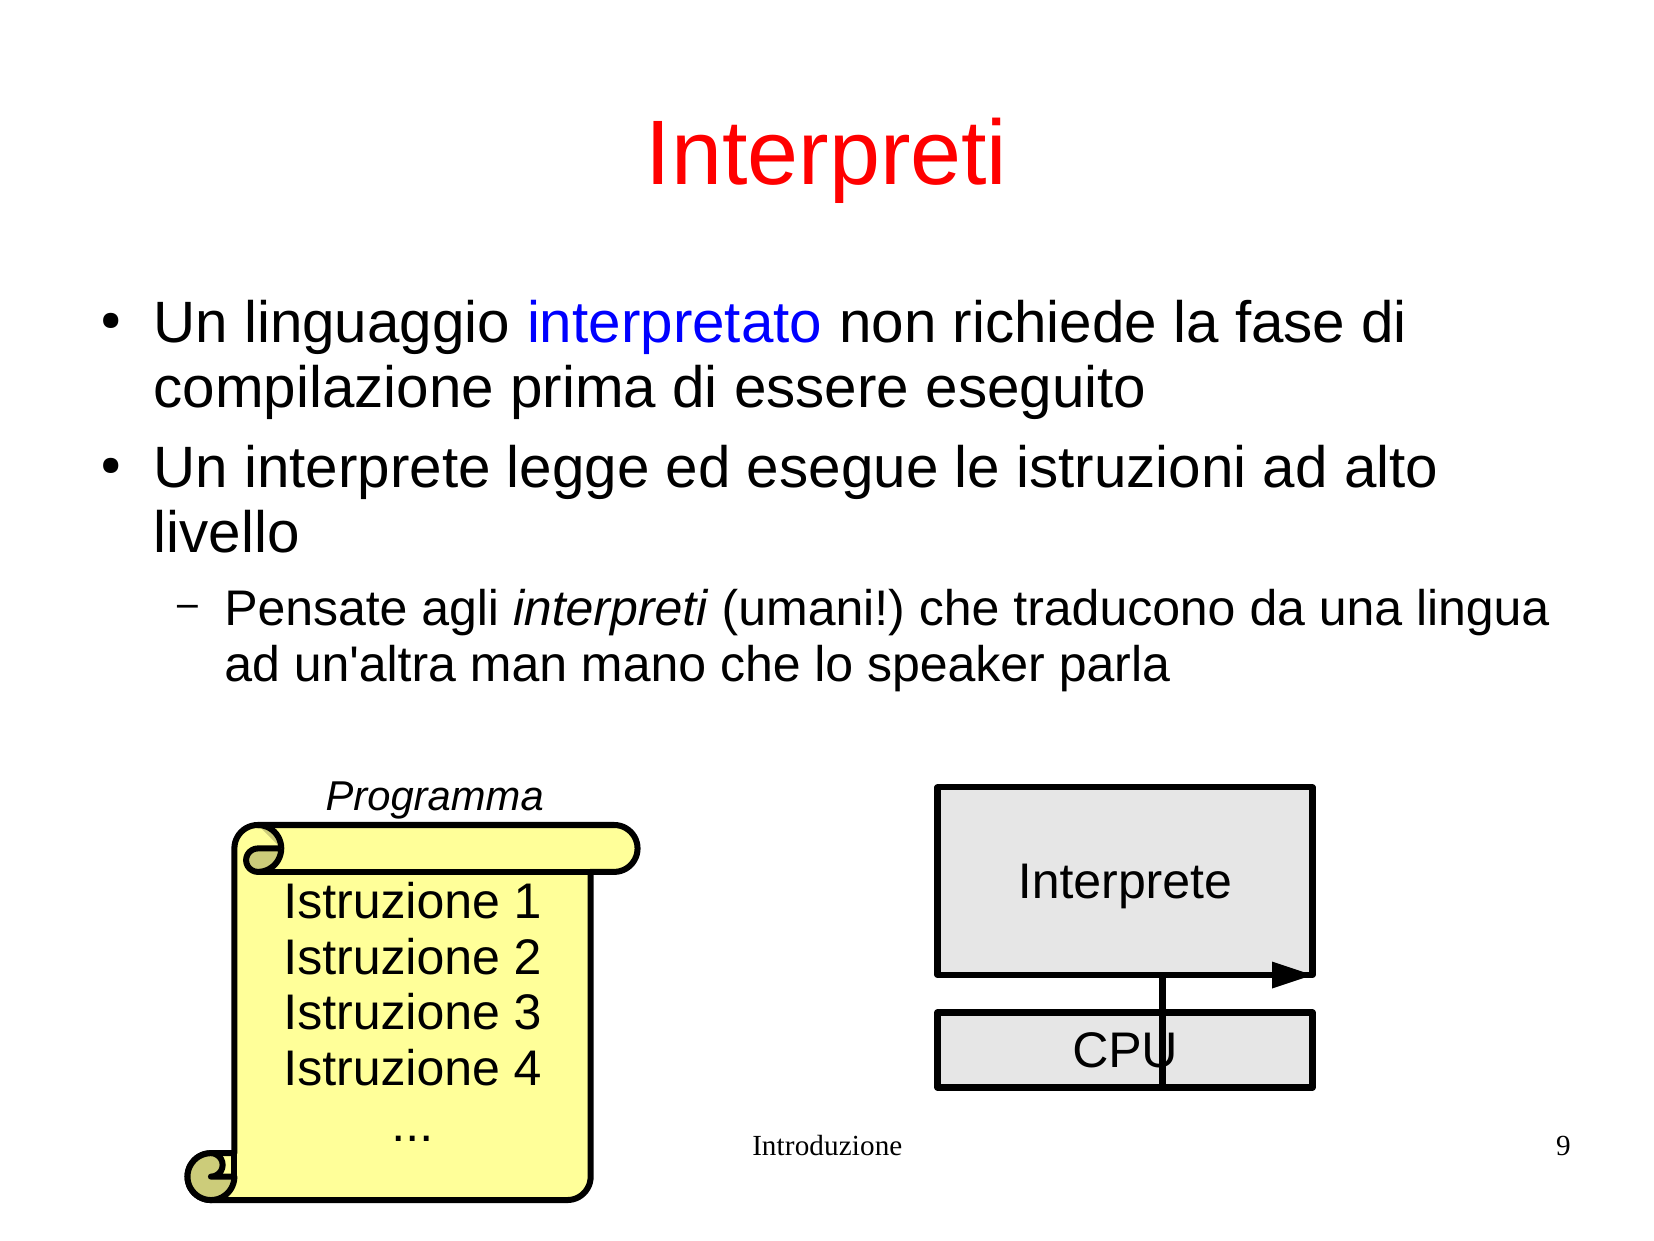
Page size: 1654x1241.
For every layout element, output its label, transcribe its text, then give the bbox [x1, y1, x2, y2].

text_box Programma [325, 772, 545, 820]
text_box Interprete [937, 787, 1313, 975]
title Interpreti [82, 49, 1571, 257]
text_box Istruzione 1 Istruzione 2 Istruzione 3 Istruzione 4 ... [212, 1109, 591, 1201]
text_box CPU [1166, 1012, 1313, 1088]
text_box CPU [937, 1012, 1159, 1084]
list Un linguaggio interpretato non richiede la fase di compilazione prima di essere eseguito Un interprete legge ed esegue le istruzioni ad alto livello Pensate agli interpreti (umani!) che traducono da una lingua ad un'altra man mano che lo speaker parla [82, 290, 1571, 1109]
